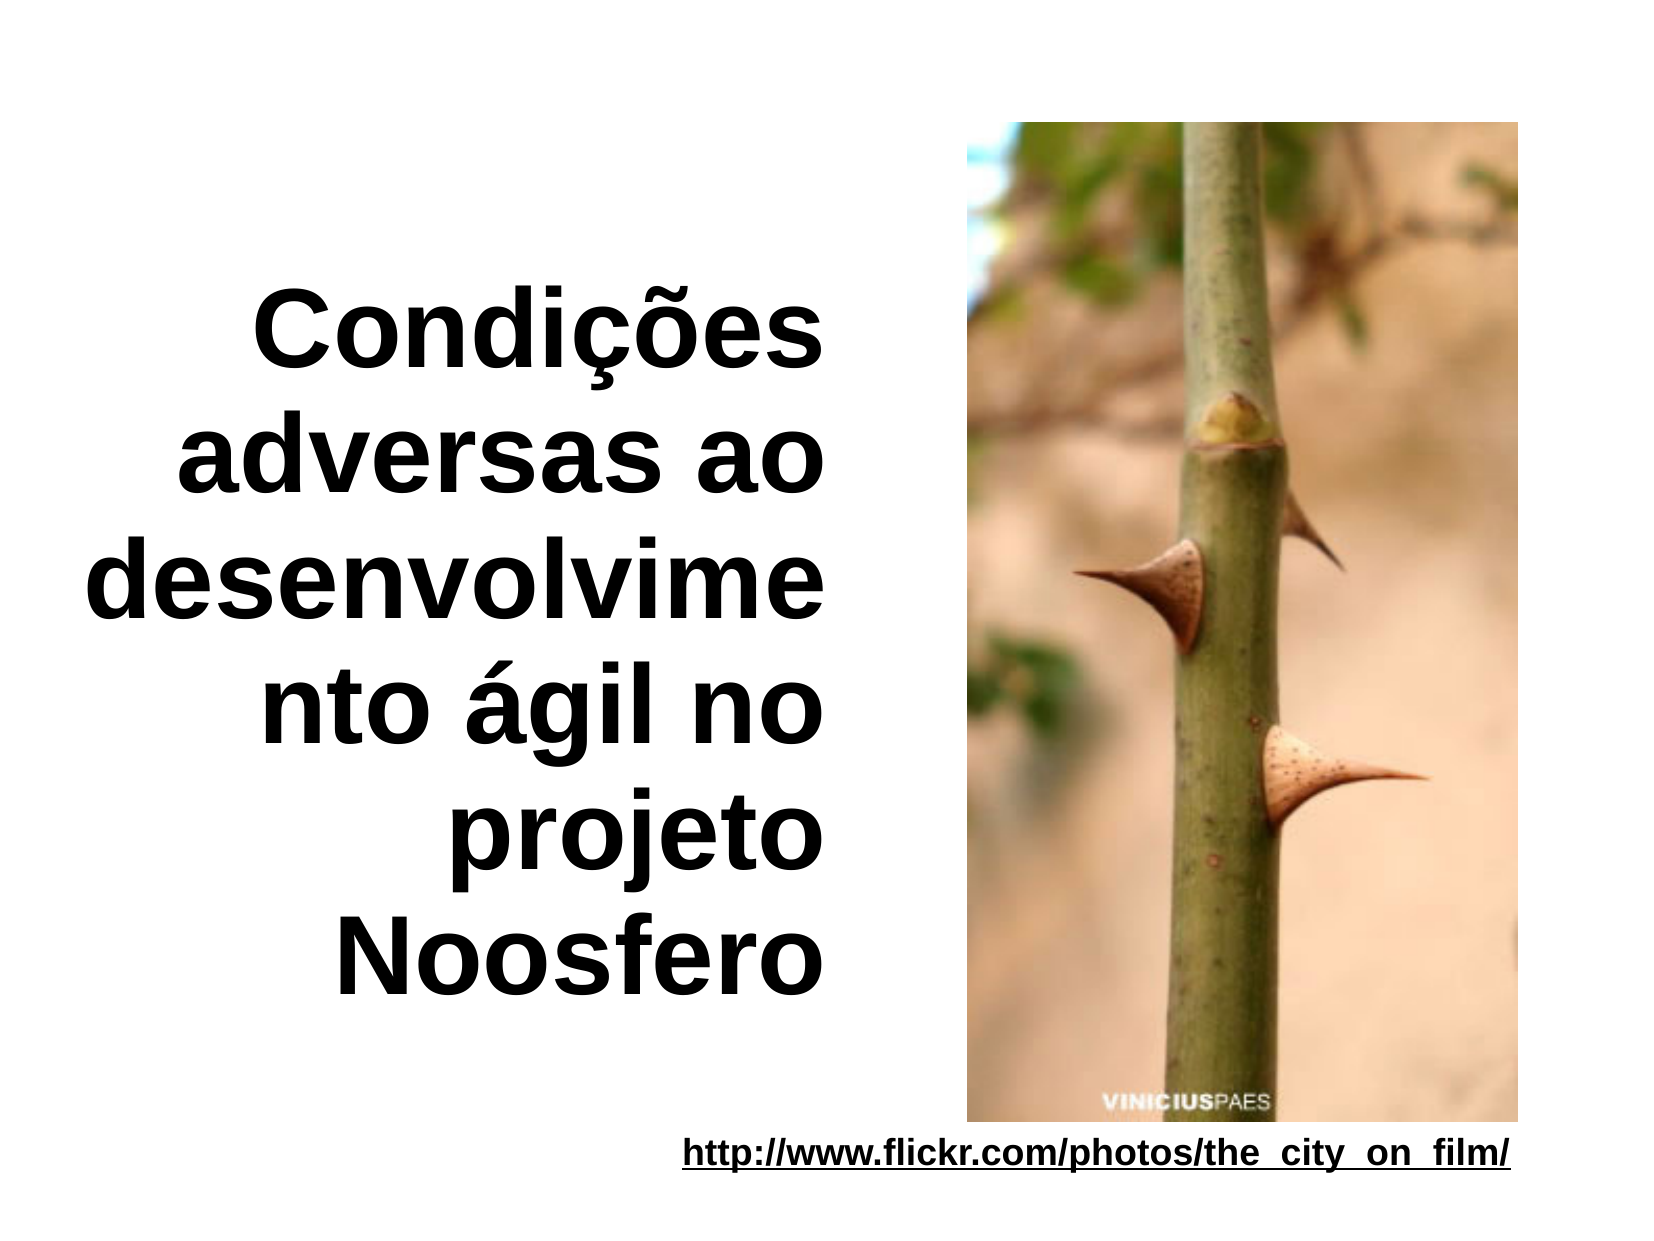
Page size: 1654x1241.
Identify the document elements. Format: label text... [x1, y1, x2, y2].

title Condições adversas ao desenvolvimento ágil no projeto Noosfero [82, 102, 827, 1182]
picture [967, 122, 1518, 1123]
text_box http://www.flickr.com/photos/the_city_on_film/ [667, 1124, 1554, 1182]
